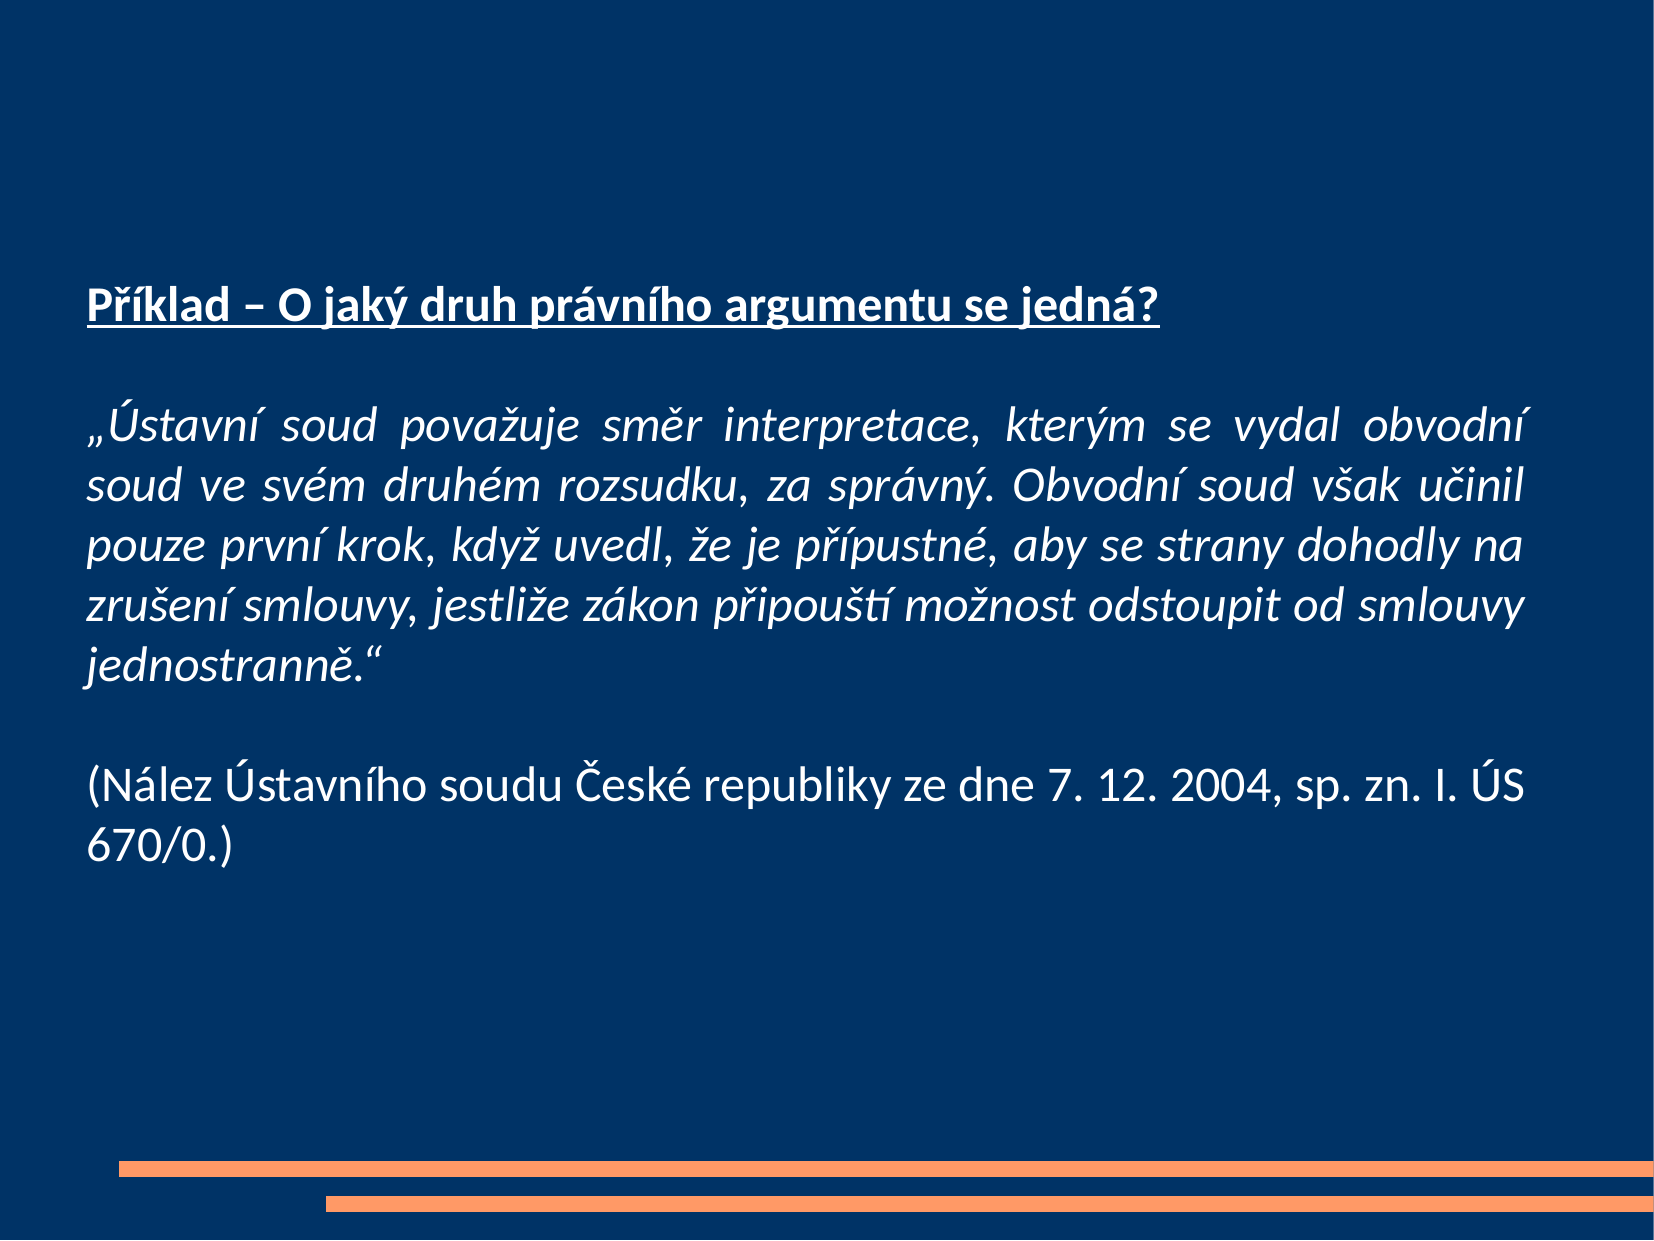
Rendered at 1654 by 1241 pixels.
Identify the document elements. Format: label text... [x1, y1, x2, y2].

text_box Příklad – O jaký druh právního argumentu se jedná? „Ústavní soud považuje směr interpretace, kterým se vydal obvodní soud ve svém druhém rozsudku, za správný. Obvodní soud však učinil pouze první krok, když uvedl, že je přípustné, aby se strany dohodly na zrušení smlouvy, jestliže zákon připouští možnost odstoupit od smlouvy jednostranně.“ (Nález Ústavního soudu České republiky ze dne 7. 12. 2004, sp. zn. I. ÚS 670/0.) [80, 271, 1533, 1082]
